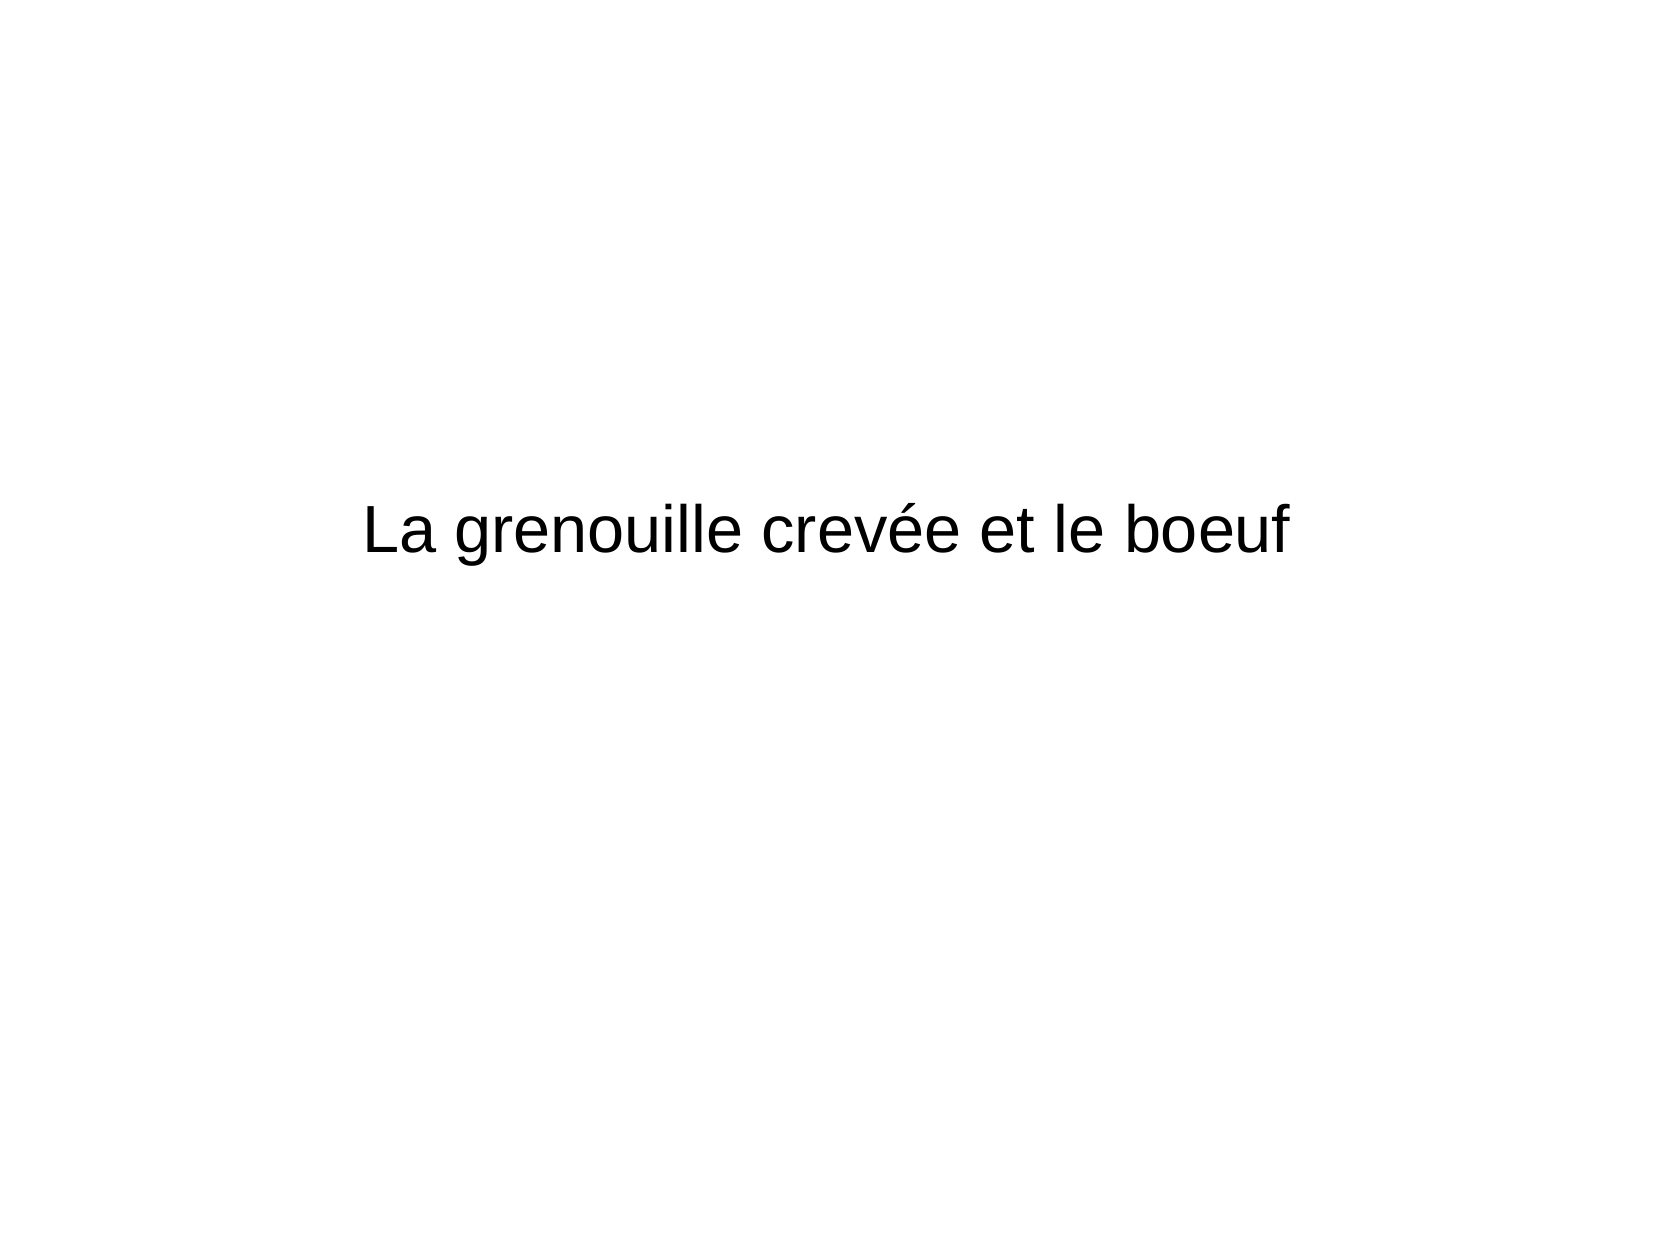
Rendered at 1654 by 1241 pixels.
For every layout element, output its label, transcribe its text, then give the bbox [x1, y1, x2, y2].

subtitle La grenouille crevée et le boeuf [82, 49, 1571, 1010]
